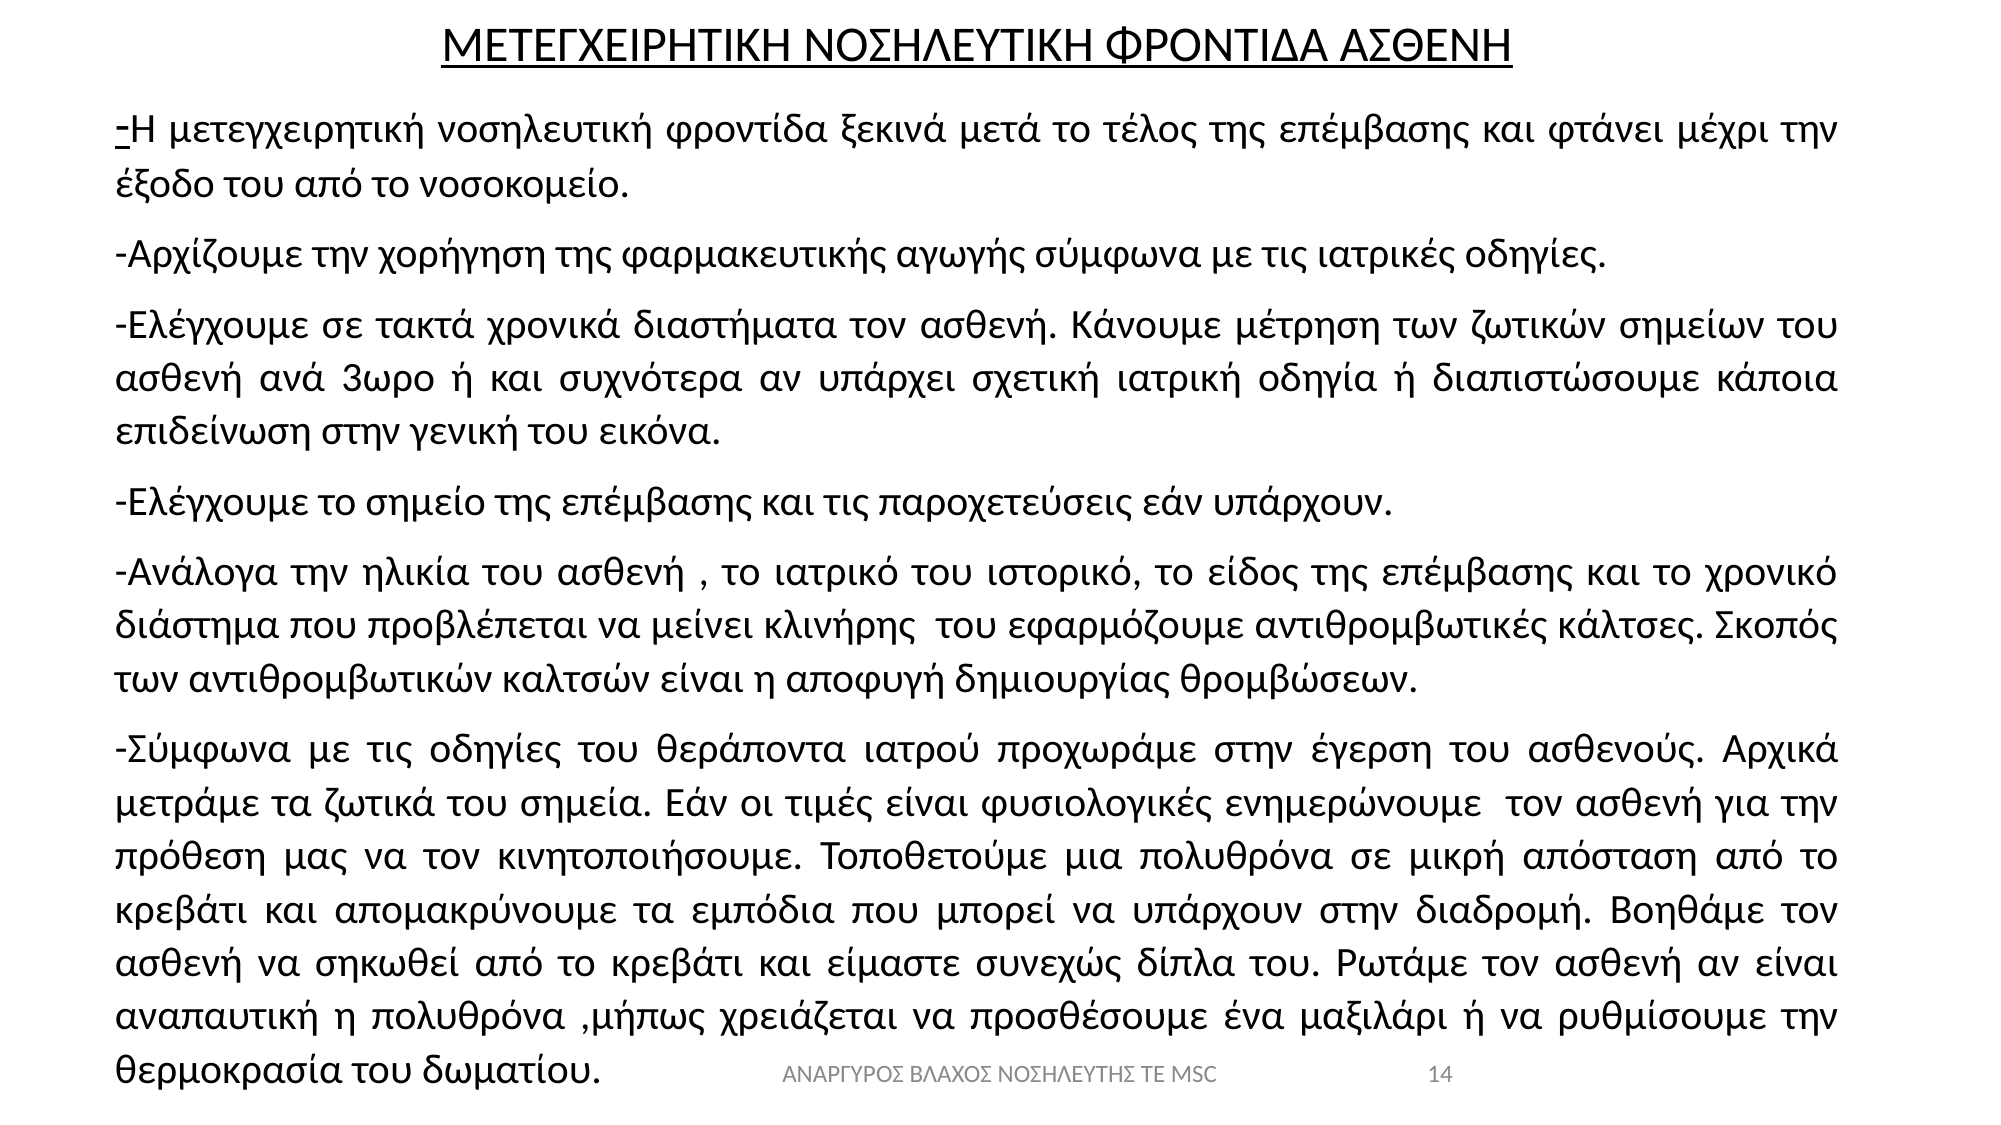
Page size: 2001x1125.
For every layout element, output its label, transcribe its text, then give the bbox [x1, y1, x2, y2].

text_box ΜΕΤΕΓΧΕΙΡΗΤΙΚΗ ΝΟΣΗΛΕΥΤΙΚΗ ΦΡΟΝΤΙΔΑ ΑΣΘΕΝΗ -Η μετεγχειρητική νοσηλευτική φροντίδα ξεκινά μετά το τέλος της επέμβασης και φτάνει μέχρι την έξοδο του από το νοσοκομείο. -Αρχίζουμε την χορήγηση της φαρμακευτικής αγωγής σύμφωνα με τις ιατρικές οδηγίες. -Ελέγχουμε σε τακτά χρονικά διαστήματα τον ασθενή. Κάνουμε μέτρηση των ζωτικών σημείων του ασθενή ανά 3ωρο ή και συχνότερα αν υπάρχει σχετική ιατρική οδηγία ή διαπιστώσουμε κάποια επιδείνωση στην γενική του εικόνα. -Ελέγχουμε το σημείο της επέμβασης και τις παροχετεύσεις εάν υπάρχουν. -Ανάλογα την ηλικία του ασθενή , το ιατρικό του ιστορικό, το είδος της επέμβασης και το χρονικό διάστημα που προβλέπεται να μείνει κλινήρης του εφαρμόζουμε αντιθρομβωτικές κάλτσες. Σκοπός των αντιθρομβωτικών καλτσών είναι η αποφυγή δημιουργίας θρομβώσεων. -Σύμφωνα με τις οδηγίες του θεράποντα ιατρού προχωράμε στην έγερση του ασθενούς. Αρχικά μετράμε τα ζωτικά του σημεία. Εάν οι τιμές είναι φυσιολογικές ενημερώνουμε τον ασθενή για την πρόθεση μας να τον κινητοποιήσουμε. Τοποθετούμε μια πολυθρόνα σε μικρή απόσταση από το κρεβάτι και απομακρύνουμε τα εμπόδια που μπορεί να υπάρχουν στην διαδρομή. Βοηθάμε τον ασθενή να σηκωθεί από το κρεβάτι και είμαστε συνεχώς δίπλα του. Ρωτάμε τον ασθενή αν είναι αναπαυτική η πολυθρόνα ,μήπως χρειάζεται να προσθέσουμε ένα μαξιλάρι ή να ρυθμίσουμε την θερμοκρασία του δωματίου. [99, 0, 1863, 1125]
